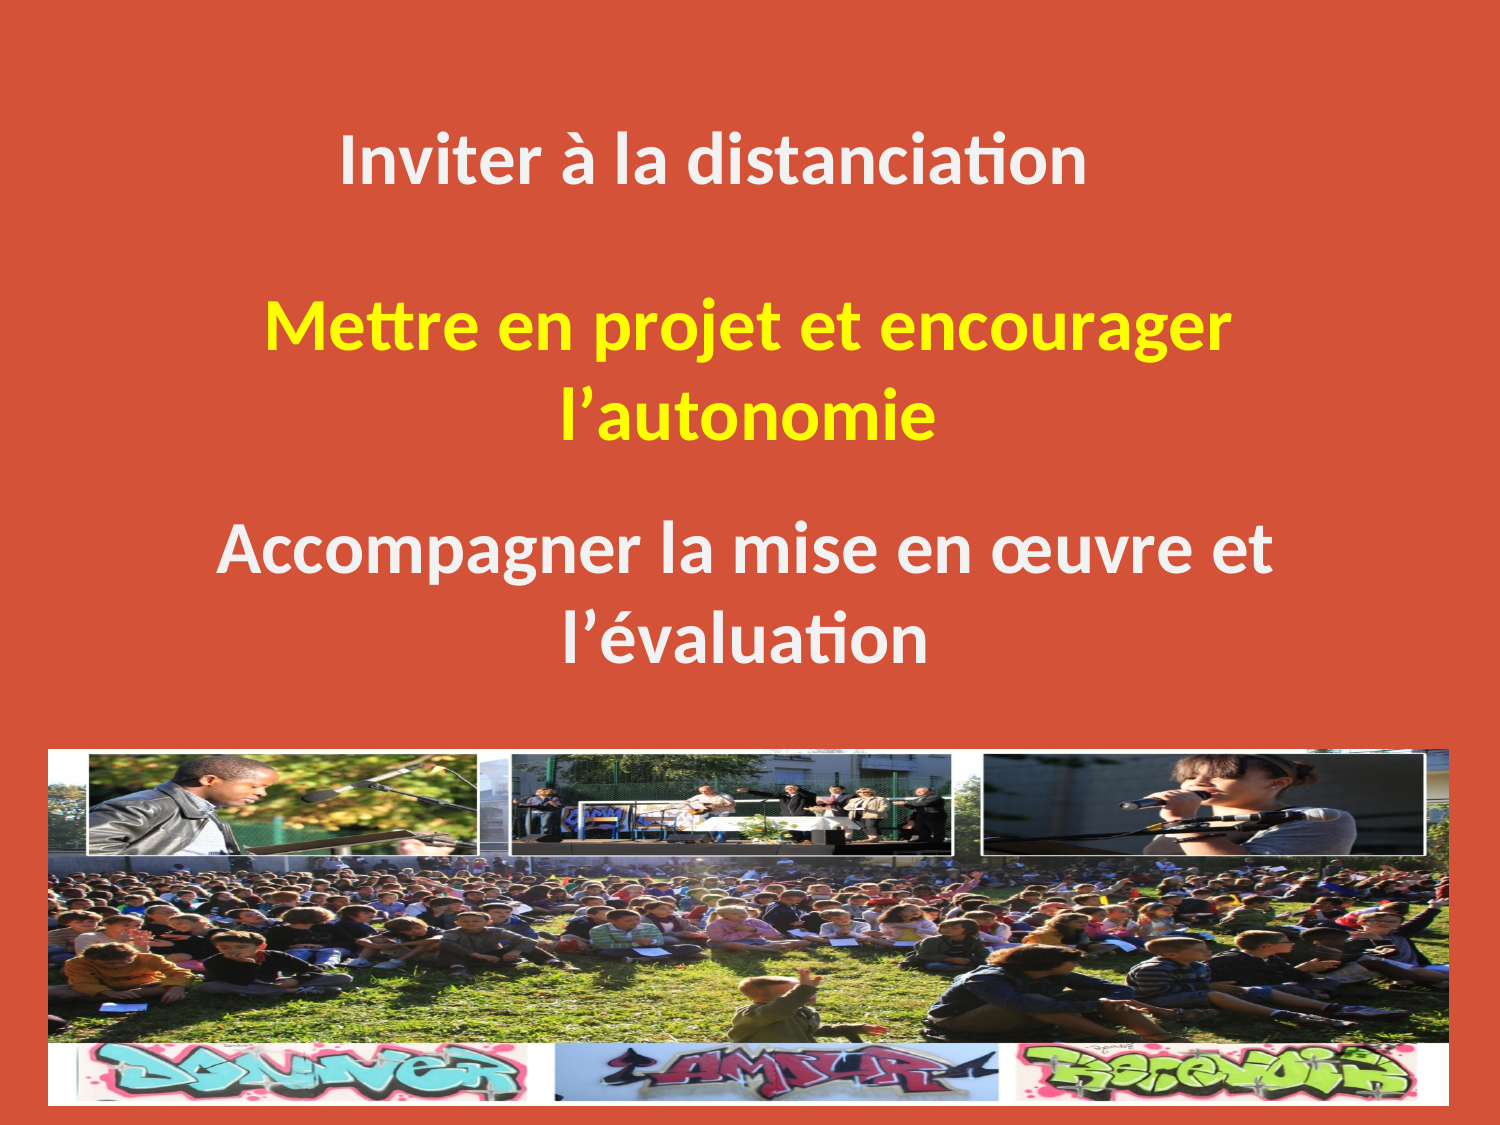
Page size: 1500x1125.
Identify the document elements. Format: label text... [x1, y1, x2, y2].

text_box Accompagner la mise en œuvre et l’évaluation [155, 491, 1337, 687]
text_box Inviter à la distanciation [123, 101, 1306, 208]
picture [48, 749, 1449, 1106]
text_box Mettre en projet et encourager l’autonomie [158, 267, 1340, 463]
